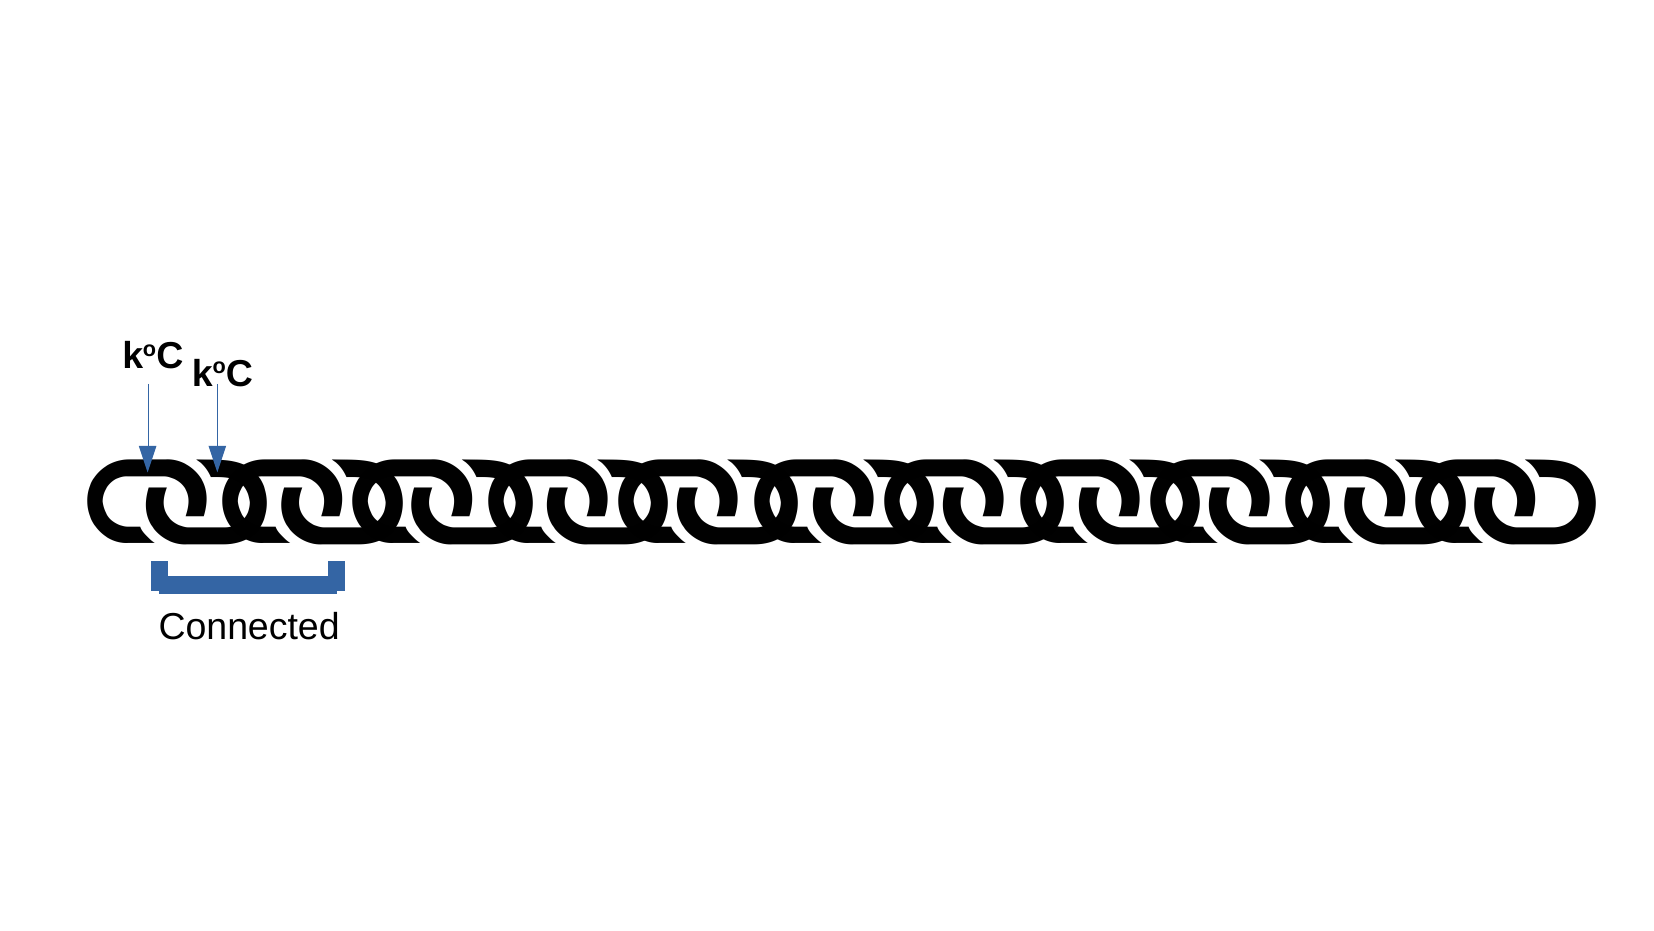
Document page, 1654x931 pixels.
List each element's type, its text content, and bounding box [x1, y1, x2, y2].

picture [59, 383, 1625, 621]
text_box koC [177, 344, 268, 402]
text_box Connected [143, 598, 355, 656]
text_box koC [107, 327, 199, 384]
